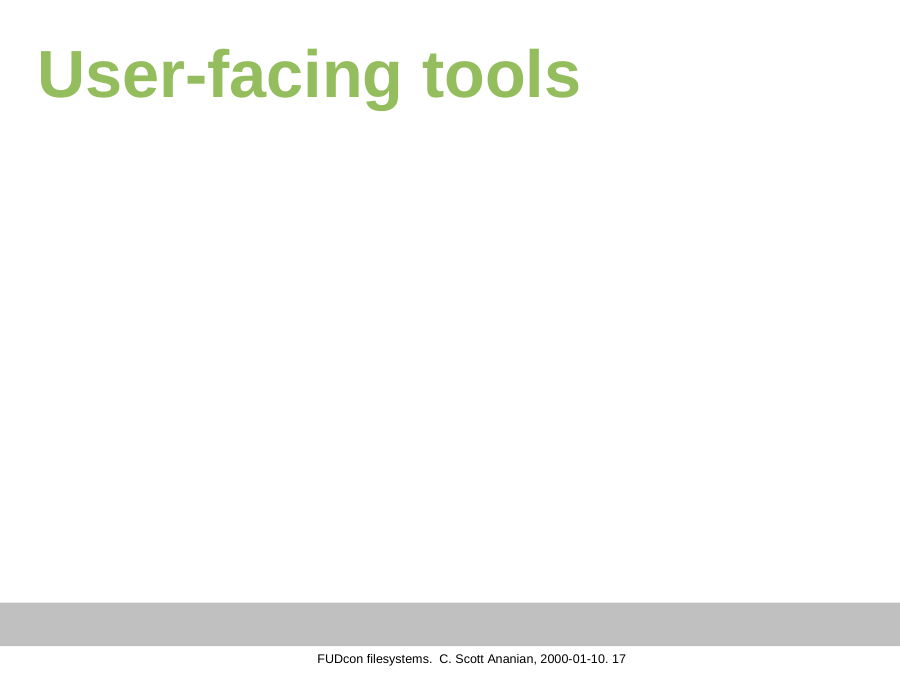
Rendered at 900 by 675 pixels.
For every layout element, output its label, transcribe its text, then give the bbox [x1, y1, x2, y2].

title User-facing tools [37, 37, 856, 226]
